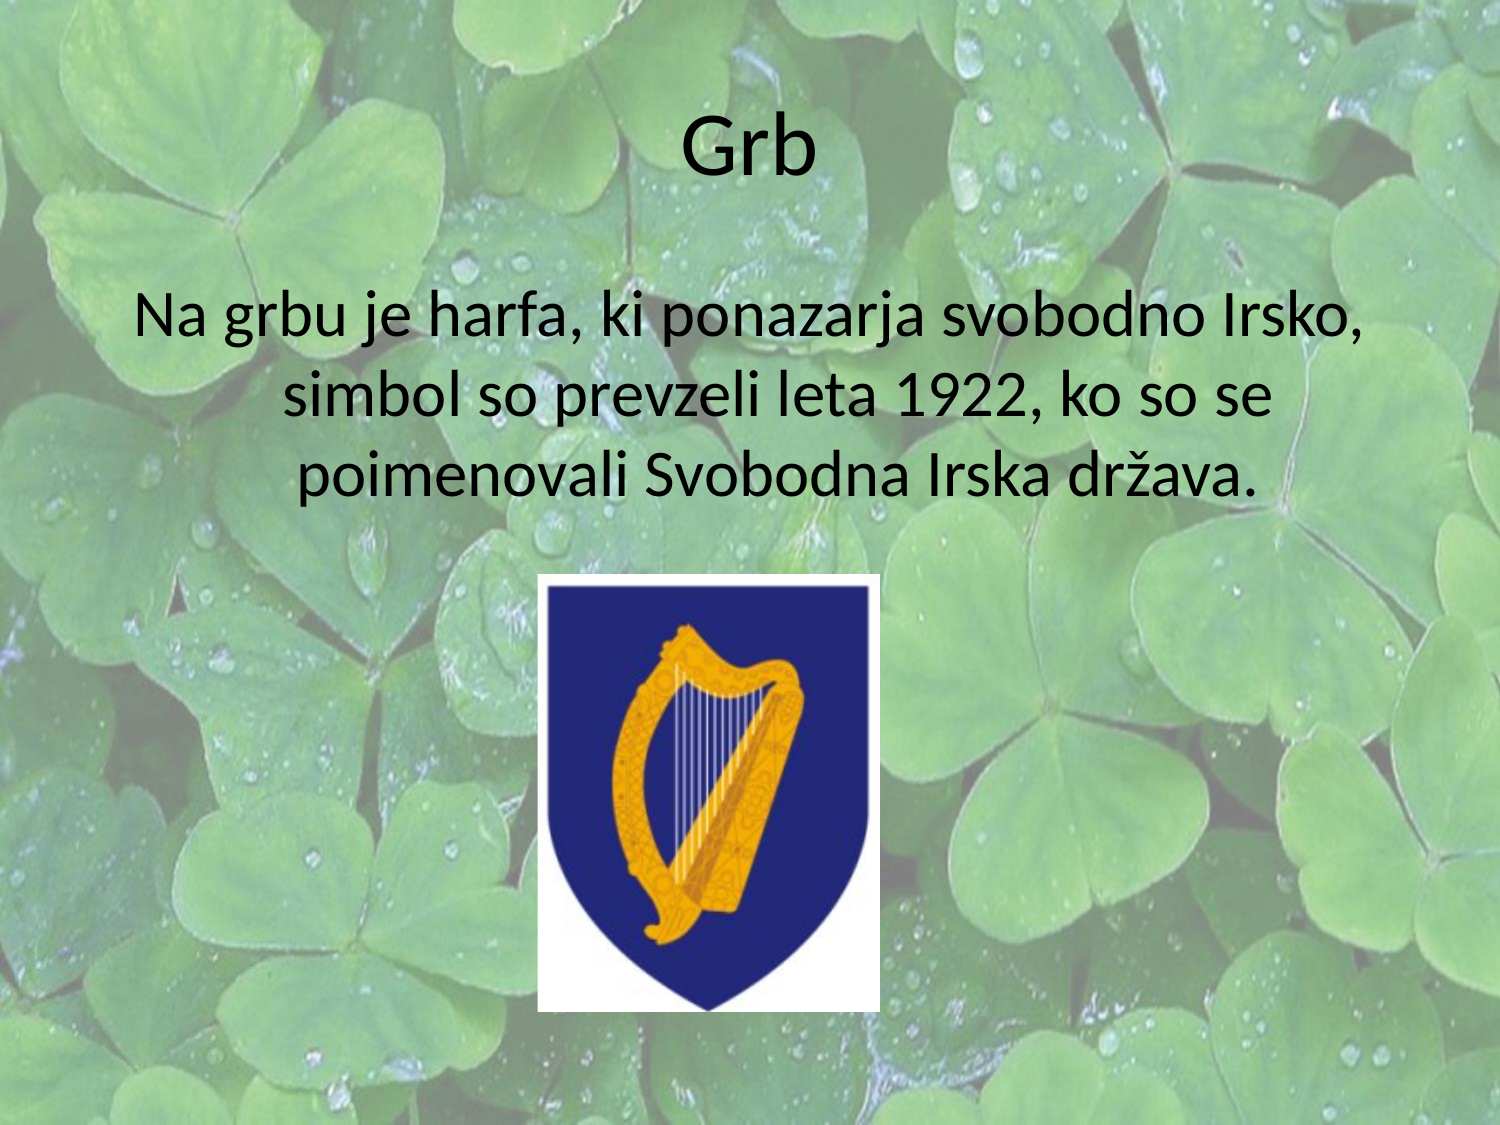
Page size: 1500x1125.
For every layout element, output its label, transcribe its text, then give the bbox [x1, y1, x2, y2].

title Grb [75, 45, 1425, 233]
picture [0, 0, 1500, 1125]
list Na grbu je harfa, ki ponazarja svobodno Irsko, simbol so prevzeli leta 1922, ko so se poimenovali Svobodna Irska država. [75, 262, 1425, 1005]
